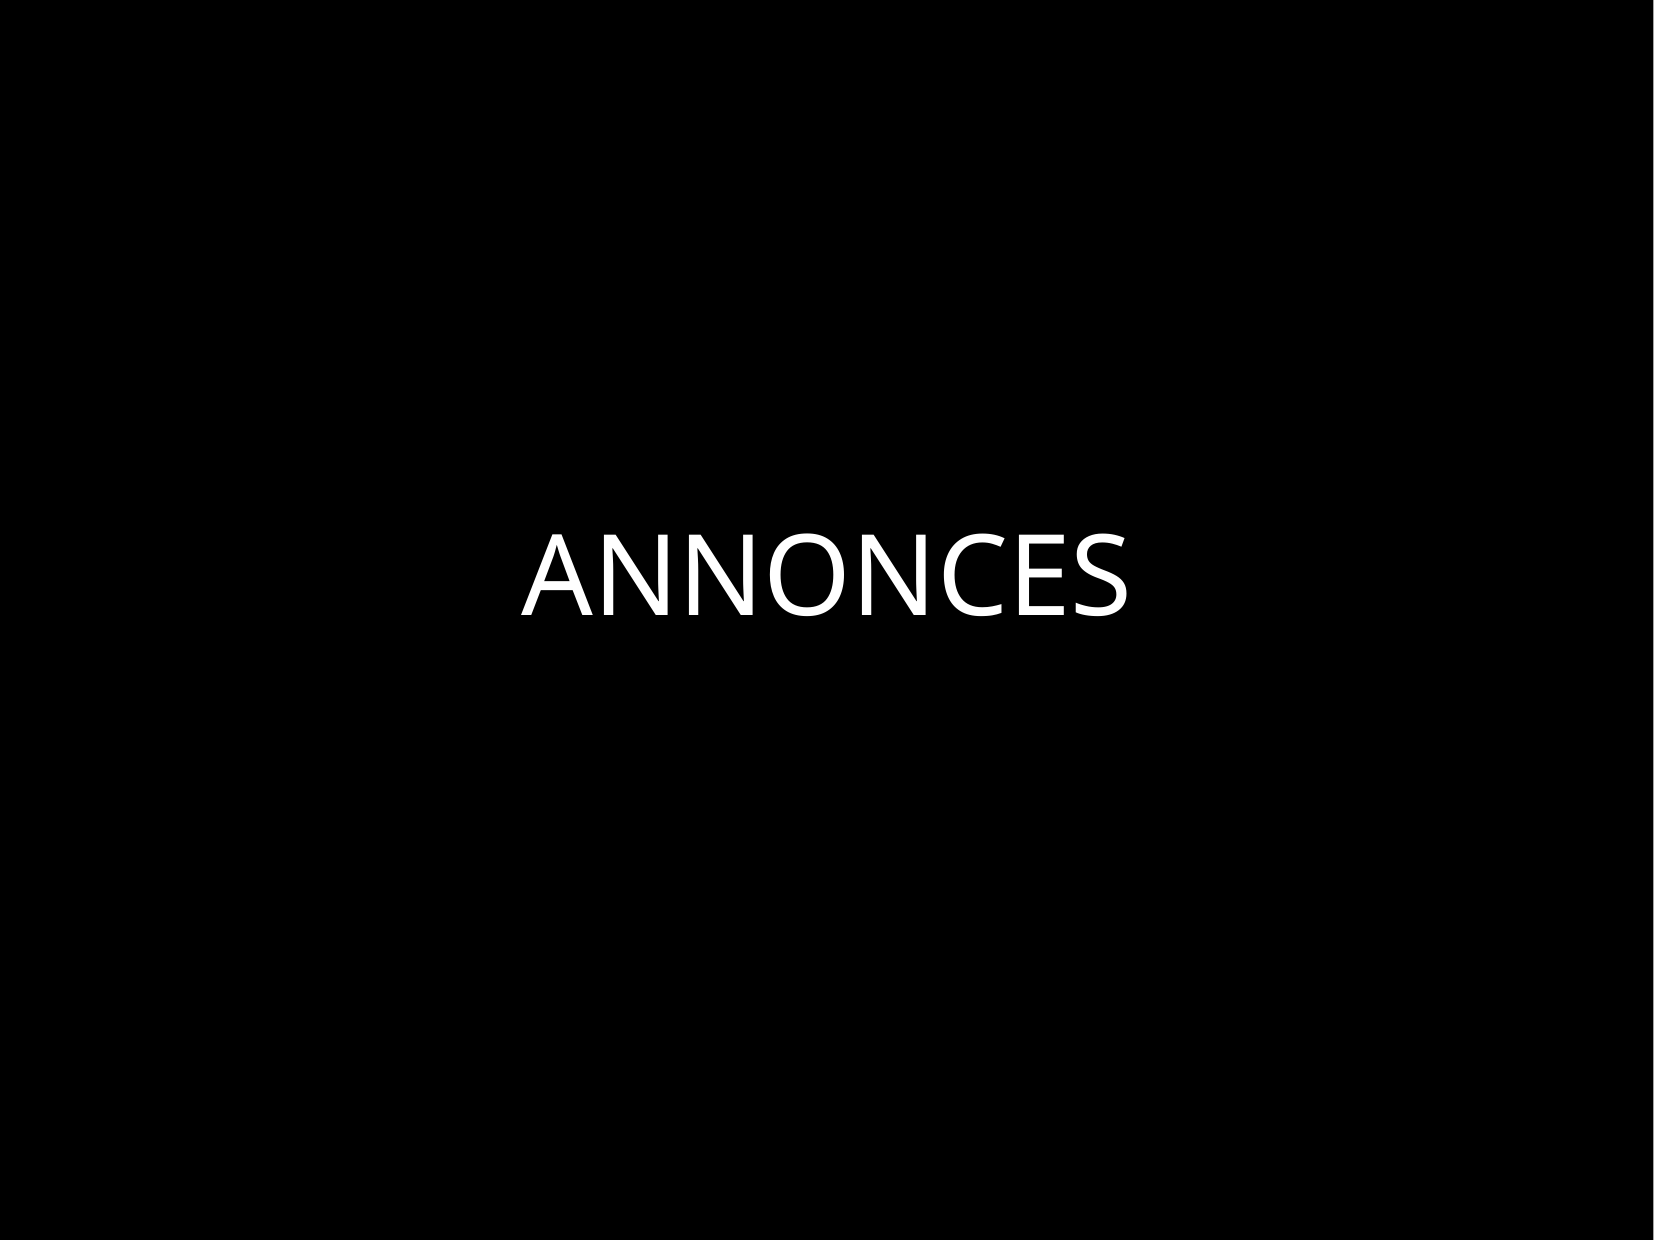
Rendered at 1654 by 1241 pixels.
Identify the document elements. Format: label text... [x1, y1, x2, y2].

subtitle ANNONCES [82, 35, 1571, 1109]
